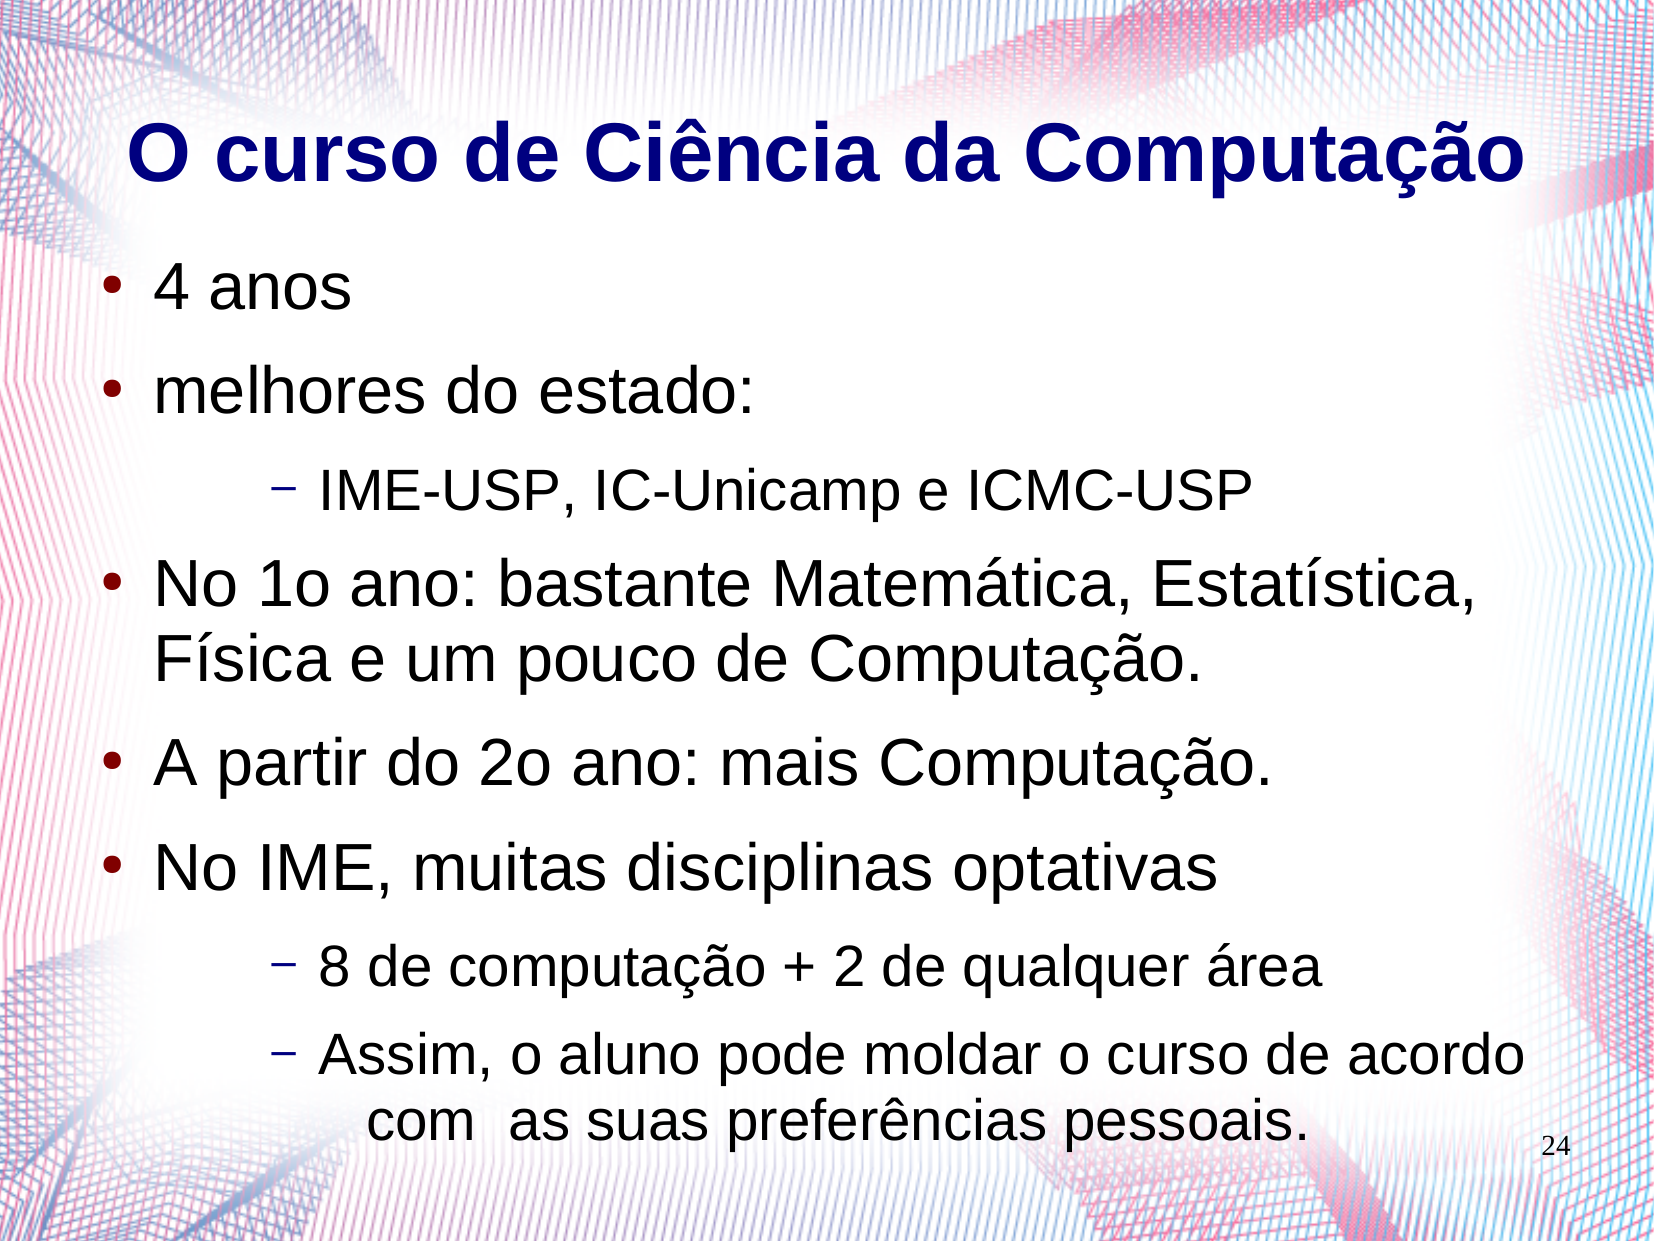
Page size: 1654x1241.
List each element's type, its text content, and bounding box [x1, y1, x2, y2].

list 4 anos melhores do estado: IME-USP, IC-Unicamp e ICMC-USP No 1o ano: bastante Matemática, Estatística, Física e um pouco de Computação. A partir do 2o ano: mais Computação. No IME, muitas disciplinas optativas 8 de computação + 2 de qualquer área Assim, o aluno pode moldar o curso de acordo com as suas preferências pessoais. [82, 248, 1571, 1152]
picture [0, 0, 1654, 1241]
title O curso de Ciência da Computação [82, 49, 1571, 248]
